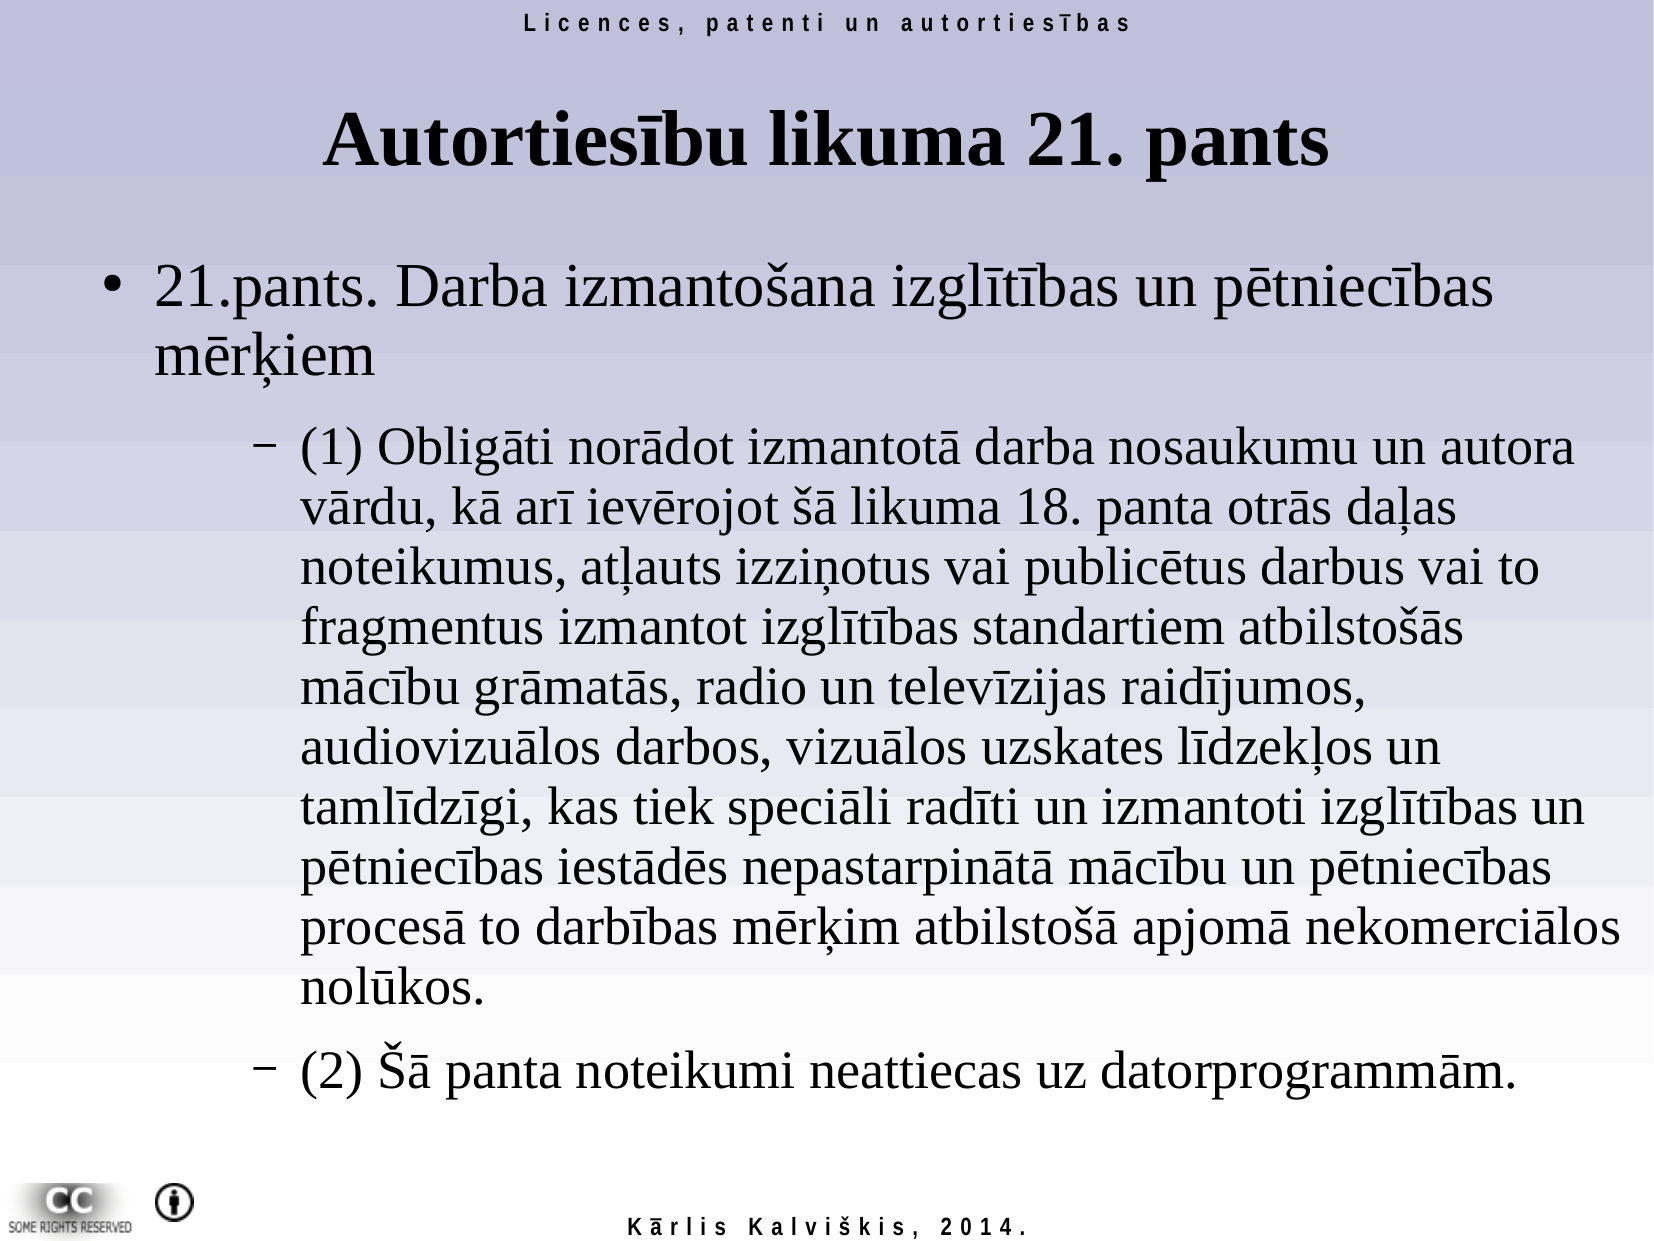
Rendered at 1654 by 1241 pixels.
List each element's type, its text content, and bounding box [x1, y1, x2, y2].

picture [0, 0, 1654, 36]
title Autortiesību likuma 21. pants [0, 36, 1654, 241]
list 21.pants. Darba izmantošana izglītības un pētniecības mērķiem (1) Obligāti norādot izmantotā darba nosaukumu un autora vārdu, kā arī ievērojot šā likuma 18. panta otrās daļas noteikumus, atļauts izziņotus vai publicētus darbus vai to fragmentus izmantot izglītības standartiem atbilstošās mācību grāmatās, radio un televīzijas raidījumos, audiovizuālos darbos, vizuālos uzskates līdzekļos un tamlīdzīgi, kas tiek speciāli radīti un izmantoti izglītības un pētniecības iestādēs nepastarpinātā mācību un pētniecības procesā to darbības mērķim atbilstošā apjomā nekomerciālos nolūkos. (2) Šā panta noteikumi neattiecas uz datorprogrammām. [17, 250, 1632, 1215]
picture [0, 241, 1654, 1241]
